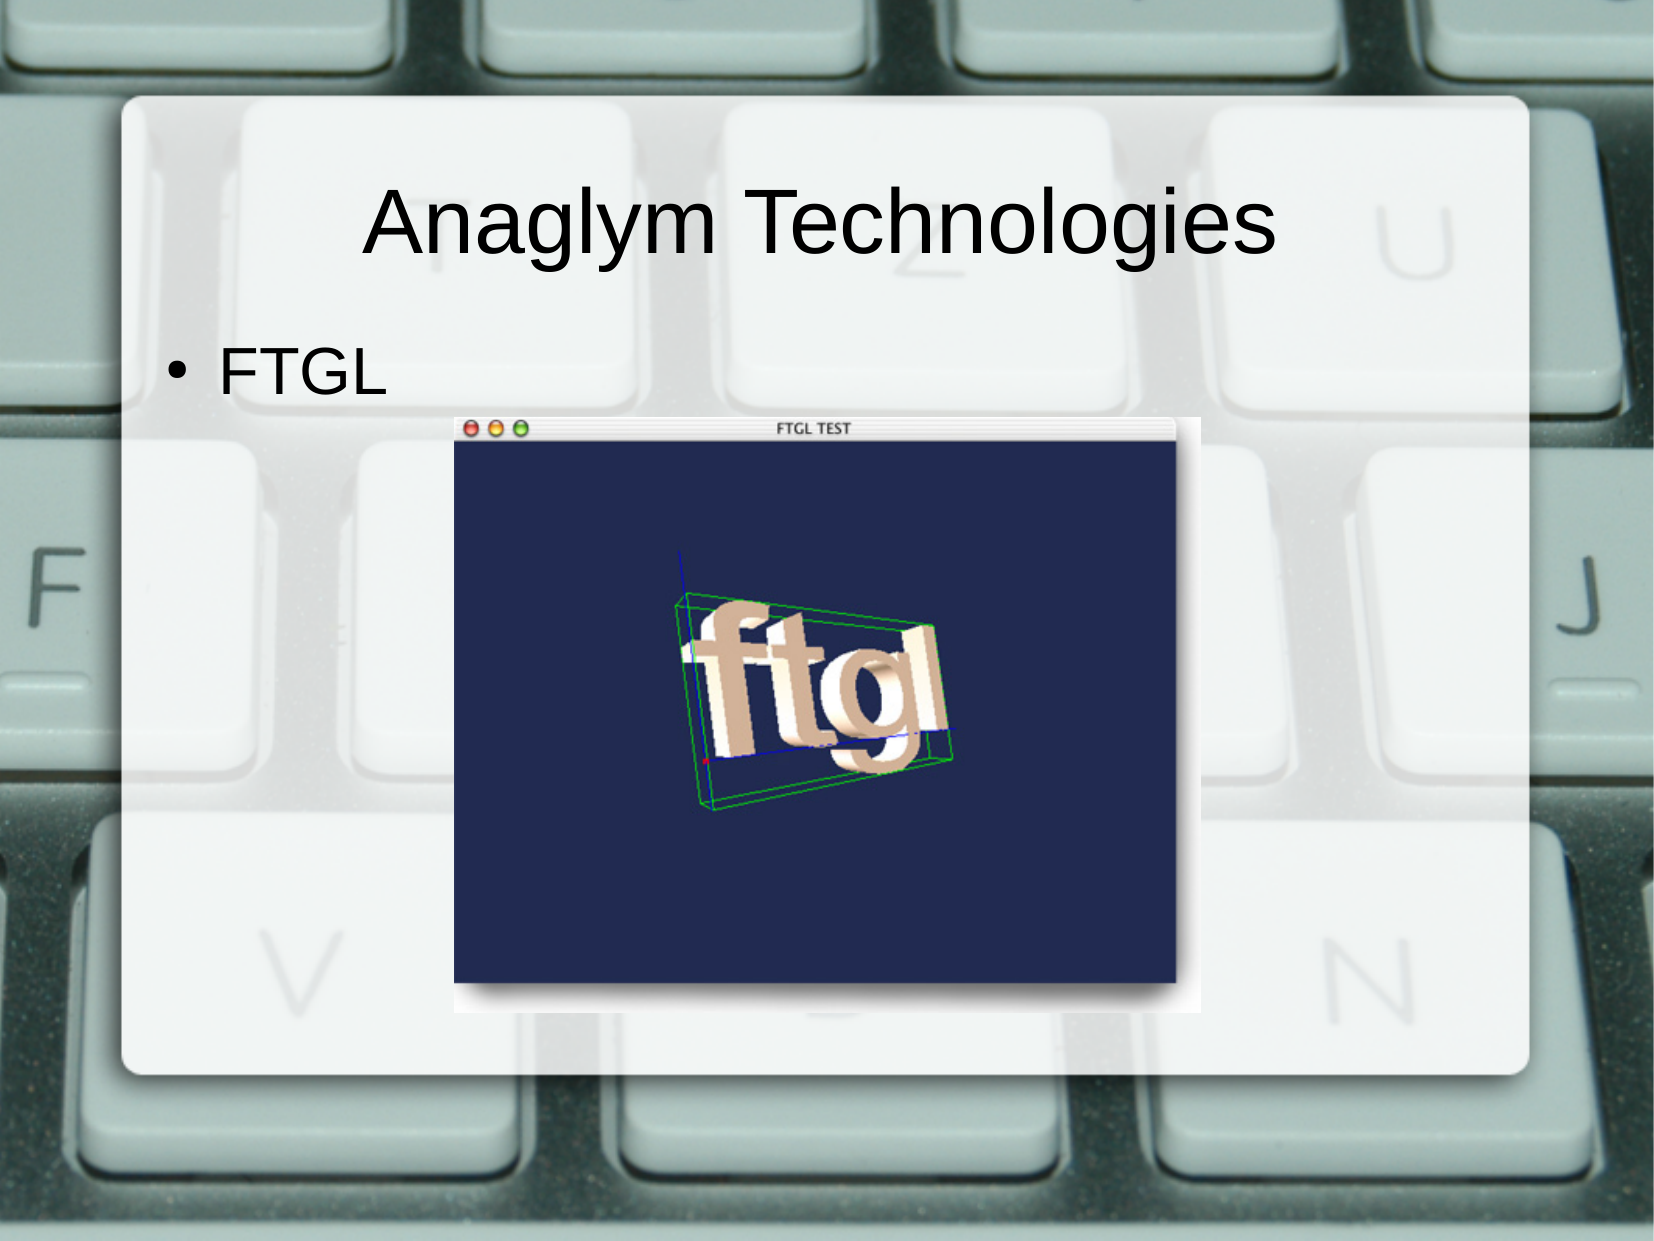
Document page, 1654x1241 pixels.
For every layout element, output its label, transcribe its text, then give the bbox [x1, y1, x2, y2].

list FTGL [147, 334, 1506, 1226]
title Anaglym Technologies [135, 117, 1506, 325]
picture [0, 0, 1654, 1241]
